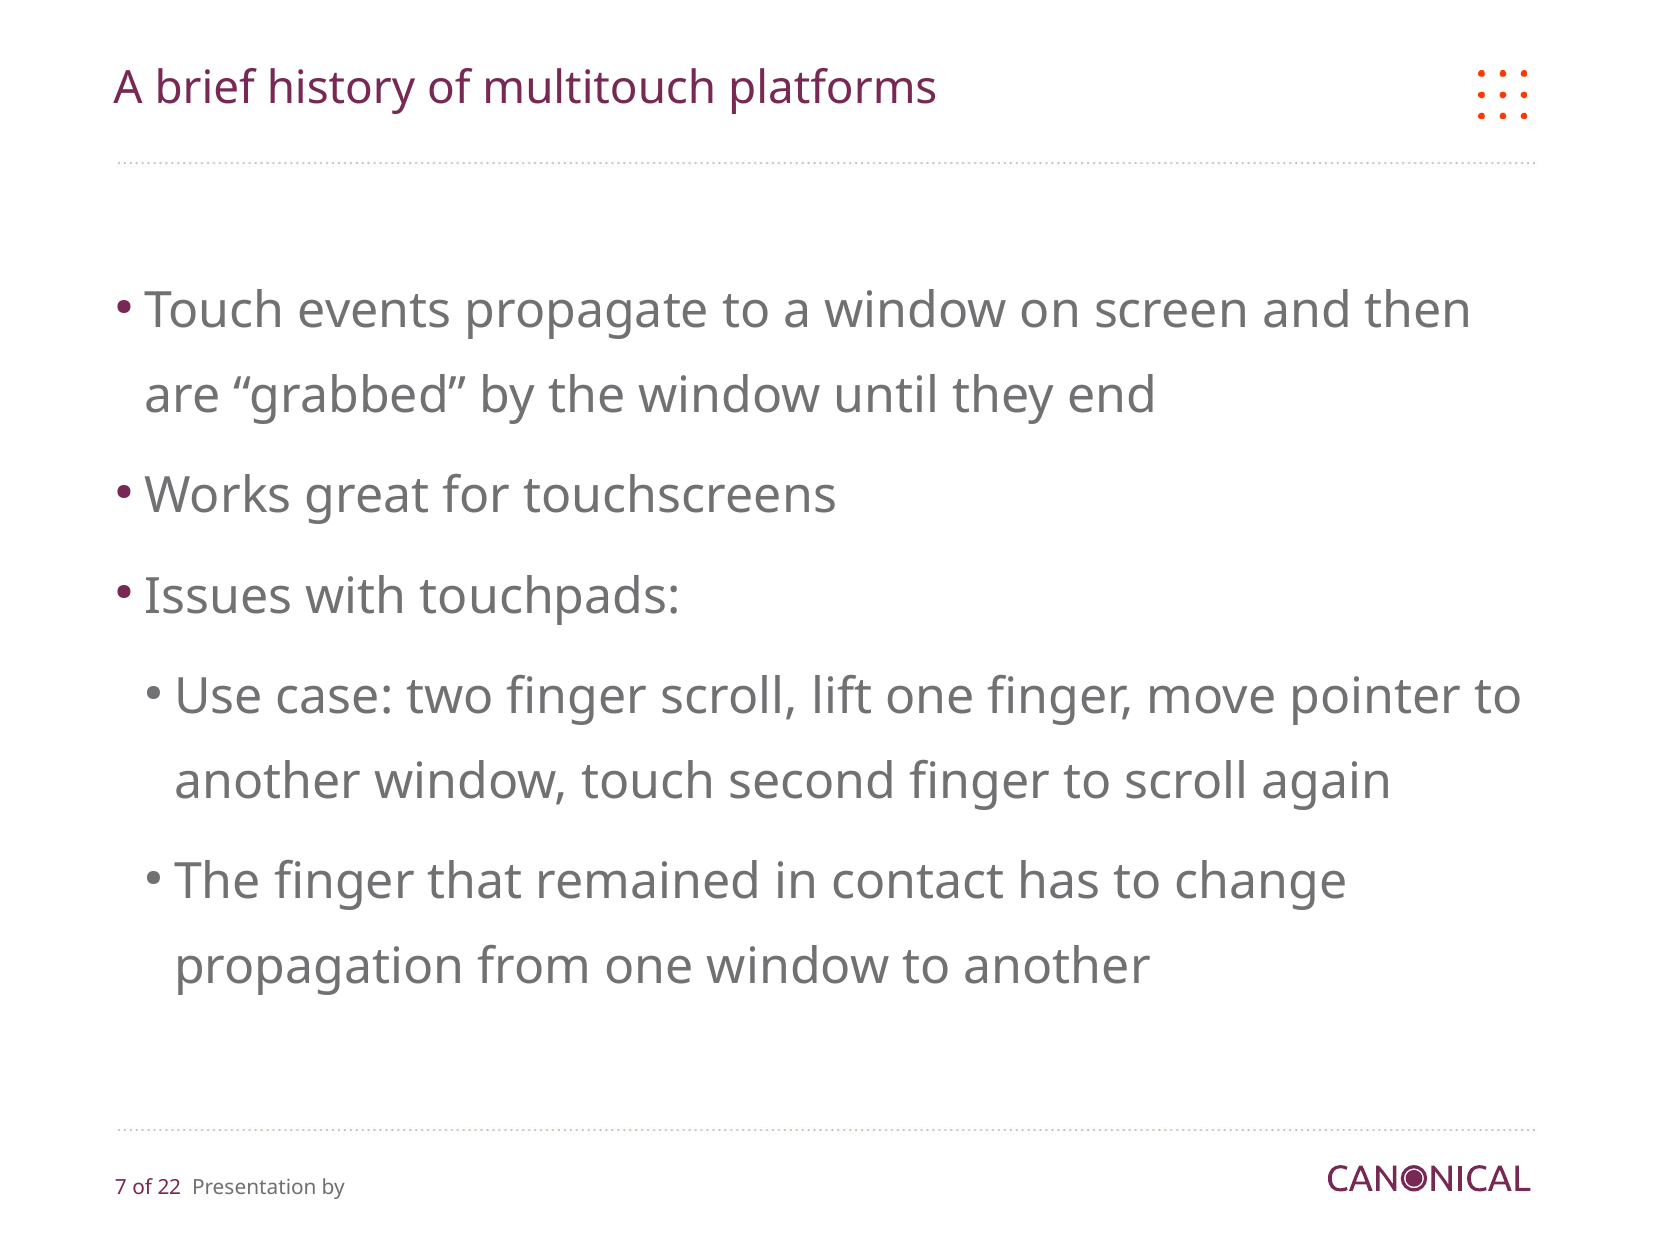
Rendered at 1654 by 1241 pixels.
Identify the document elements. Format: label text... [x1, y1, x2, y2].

list Touch events propagate to a window on screen and then are “grabbed” by the window until they end Works great for touchscreens Issues with touchpads: Use case: two finger scroll, lift one finger, move pointer to another window, touch second finger to scroll again The finger that remained in contact has to change propagation from one window to another [115, 257, 1540, 1076]
picture [116, 160, 1539, 168]
picture [116, 1128, 1539, 1135]
picture [1478, 70, 1527, 119]
title A brief history of multitouch platforms [113, 64, 1382, 107]
